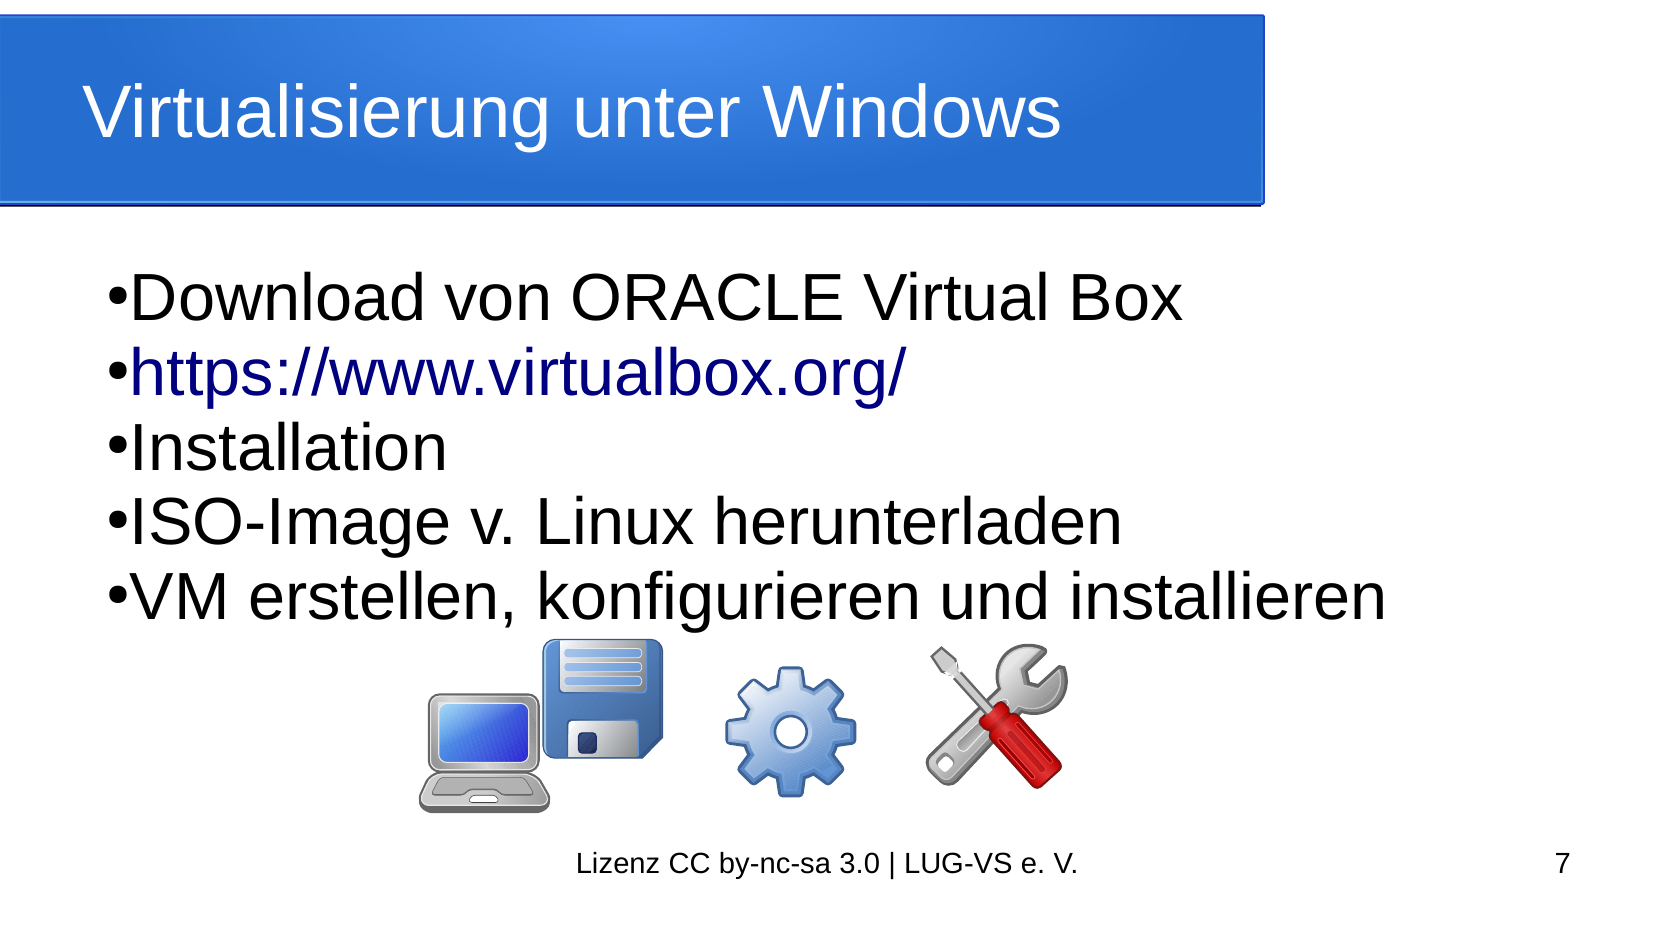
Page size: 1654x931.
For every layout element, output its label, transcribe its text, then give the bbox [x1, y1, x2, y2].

picture [706, 647, 875, 815]
picture [917, 637, 1075, 796]
title Virtualisierung unter Windows [82, 35, 1235, 189]
picture [401, 614, 687, 839]
subtitle Download von ORACLE Virtual Box https://www.virtualbox.org/ Installation ISO-Image v. Linux herunterladen VM erstellen, konfigurieren und installieren [106, 251, 1595, 792]
